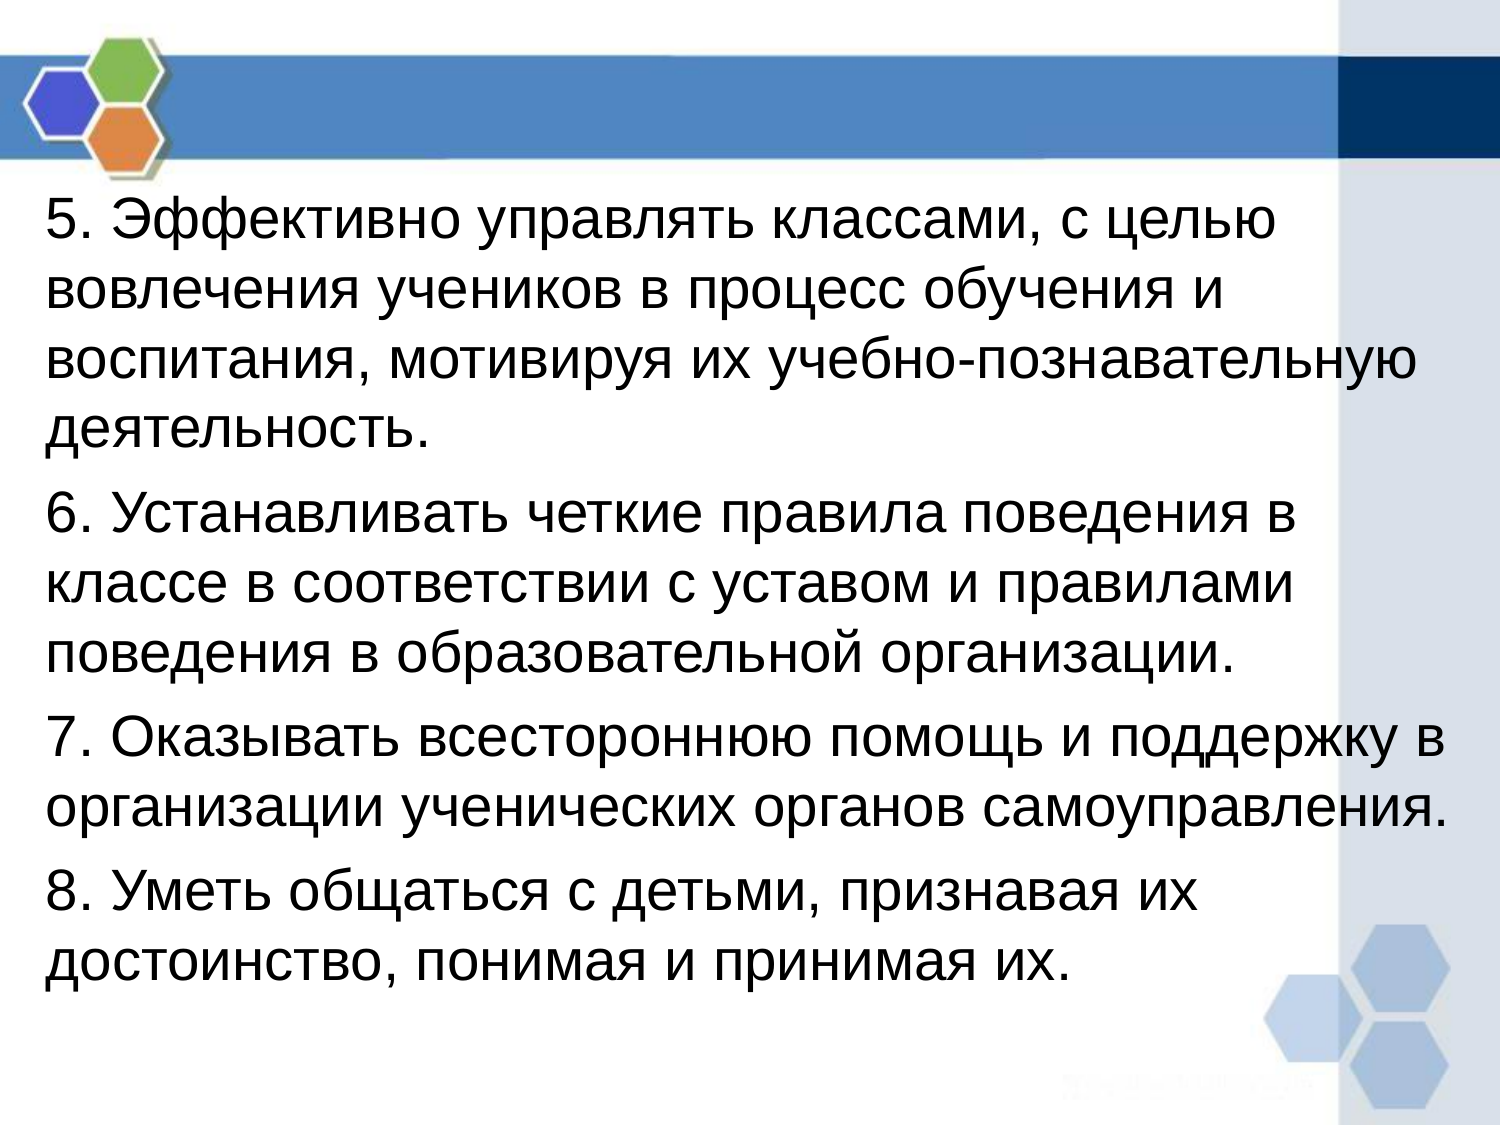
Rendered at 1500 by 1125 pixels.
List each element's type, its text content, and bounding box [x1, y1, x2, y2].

picture [0, 0, 1500, 1125]
list 5. Эффективно управлять классами, с целью вовлечения учеников в процесс обучения и воспитания, мотивируя их учебно-познавательную деятельность. 6. Устанавливать четкие правила поведения в классе в соответствии с уставом и правилами поведения в образовательной организации. 7. Оказывать всестороннюю помощь и поддержку в организации ученических органов самоуправления. 8. Уметь общаться с детьми, признавая их достоинство, понимая и принимая их. [30, 172, 1499, 1047]
